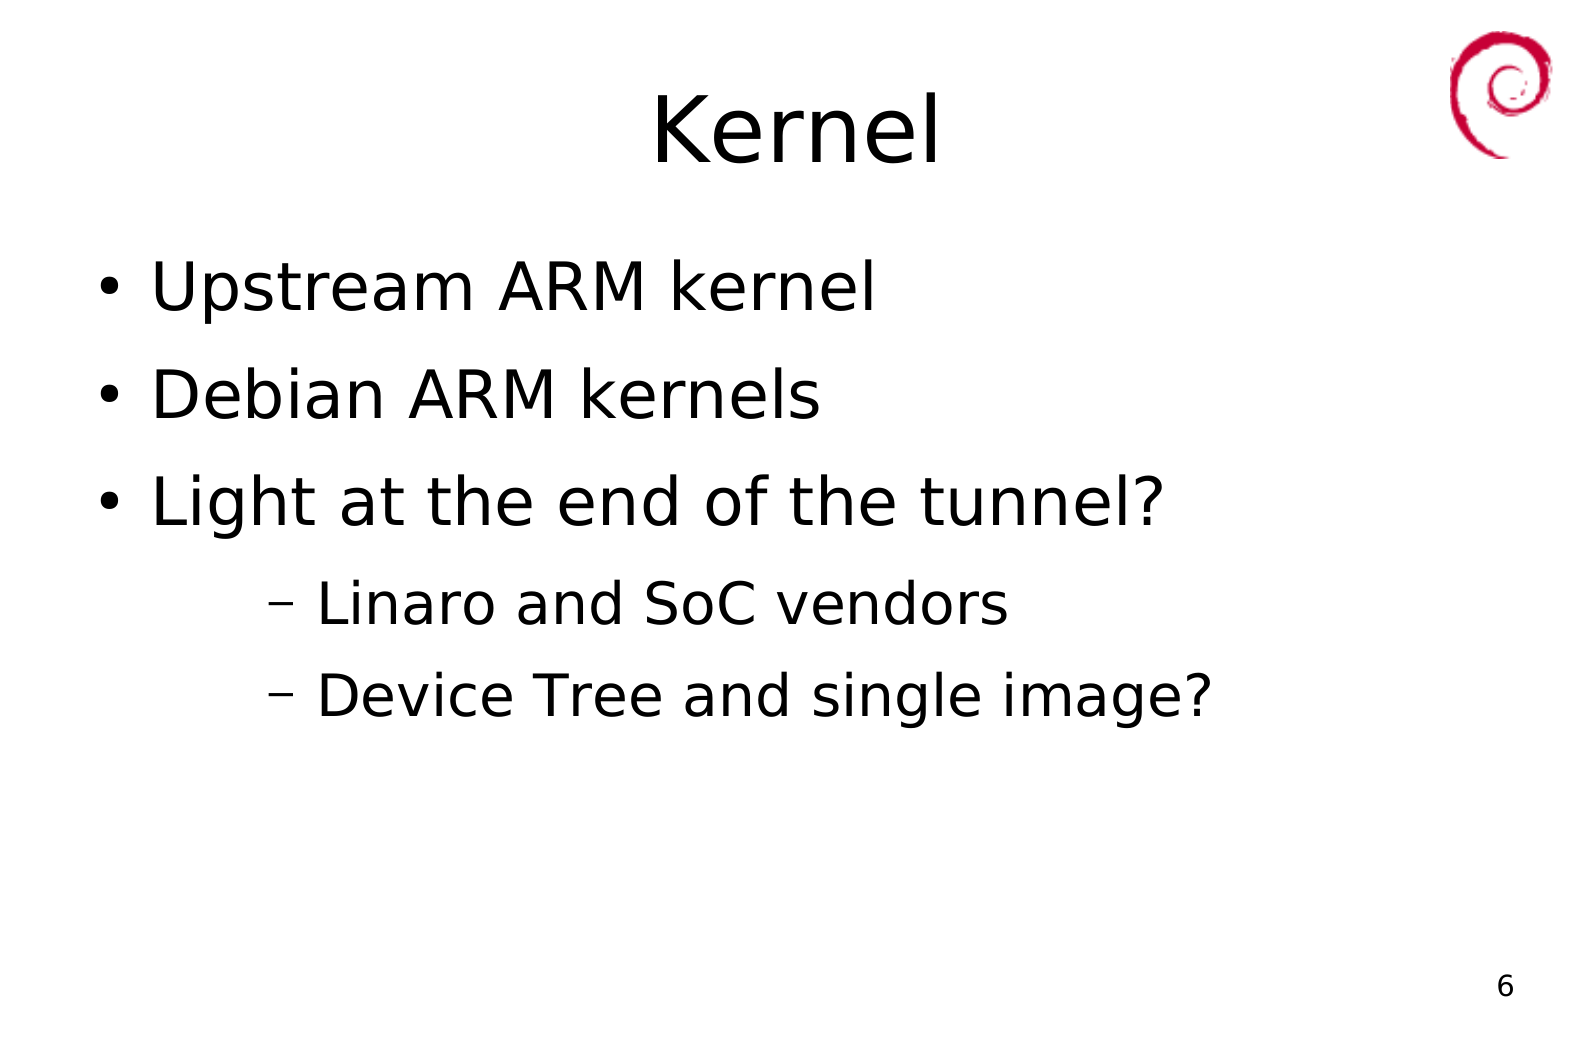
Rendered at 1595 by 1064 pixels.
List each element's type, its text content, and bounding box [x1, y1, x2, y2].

list Upstream ARM kernel Debian ARM kernels Light at the end of the tunnel? Linaro and SoC vendors Device Tree and single image? [79, 248, 1515, 936]
picture [1450, 31, 1555, 159]
title Kernel [79, 49, 1515, 213]
